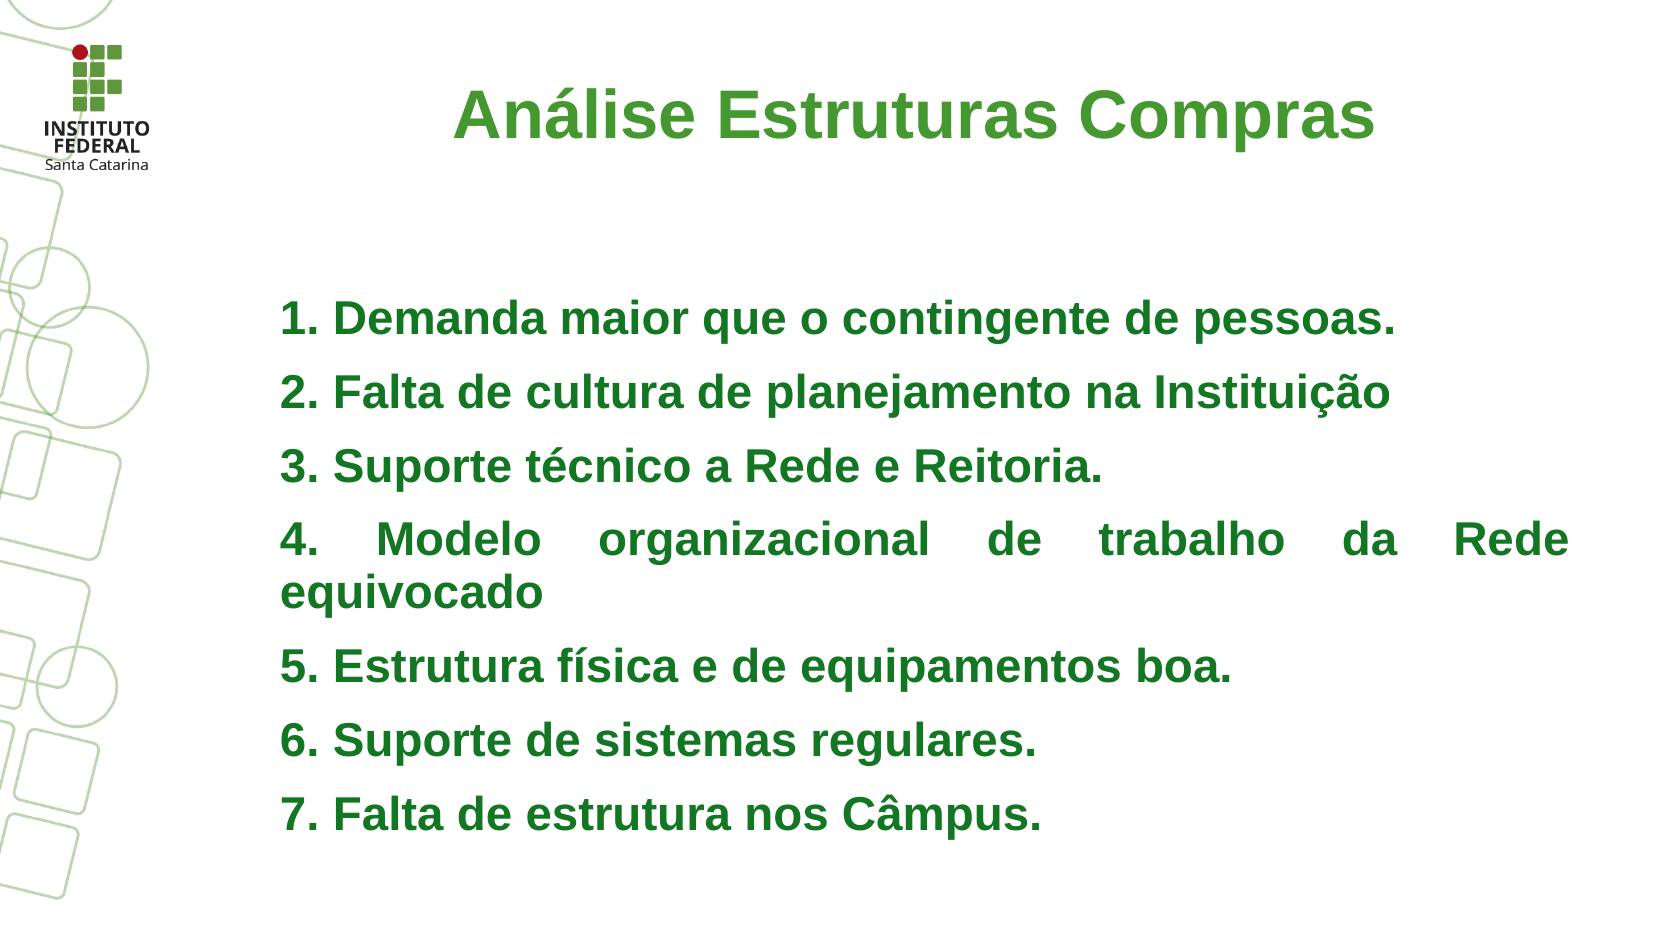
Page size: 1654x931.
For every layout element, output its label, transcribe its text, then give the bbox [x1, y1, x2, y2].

title Análise Estruturas Compras [259, 37, 1571, 193]
list 1. Demanda maior que o contingente de pessoas. 2. Falta de cultura de planejamento na Instituição 3. Suporte técnico a Rede e Reitoria. 4. Modelo organizacional de trabalho da Rede equivocado 5. Estrutura física e de equipamentos boa. 6. Suporte de sistemas regulares. 7. Falta de estrutura nos Câmpus. [212, 217, 1571, 848]
picture [0, 0, 1317, 931]
